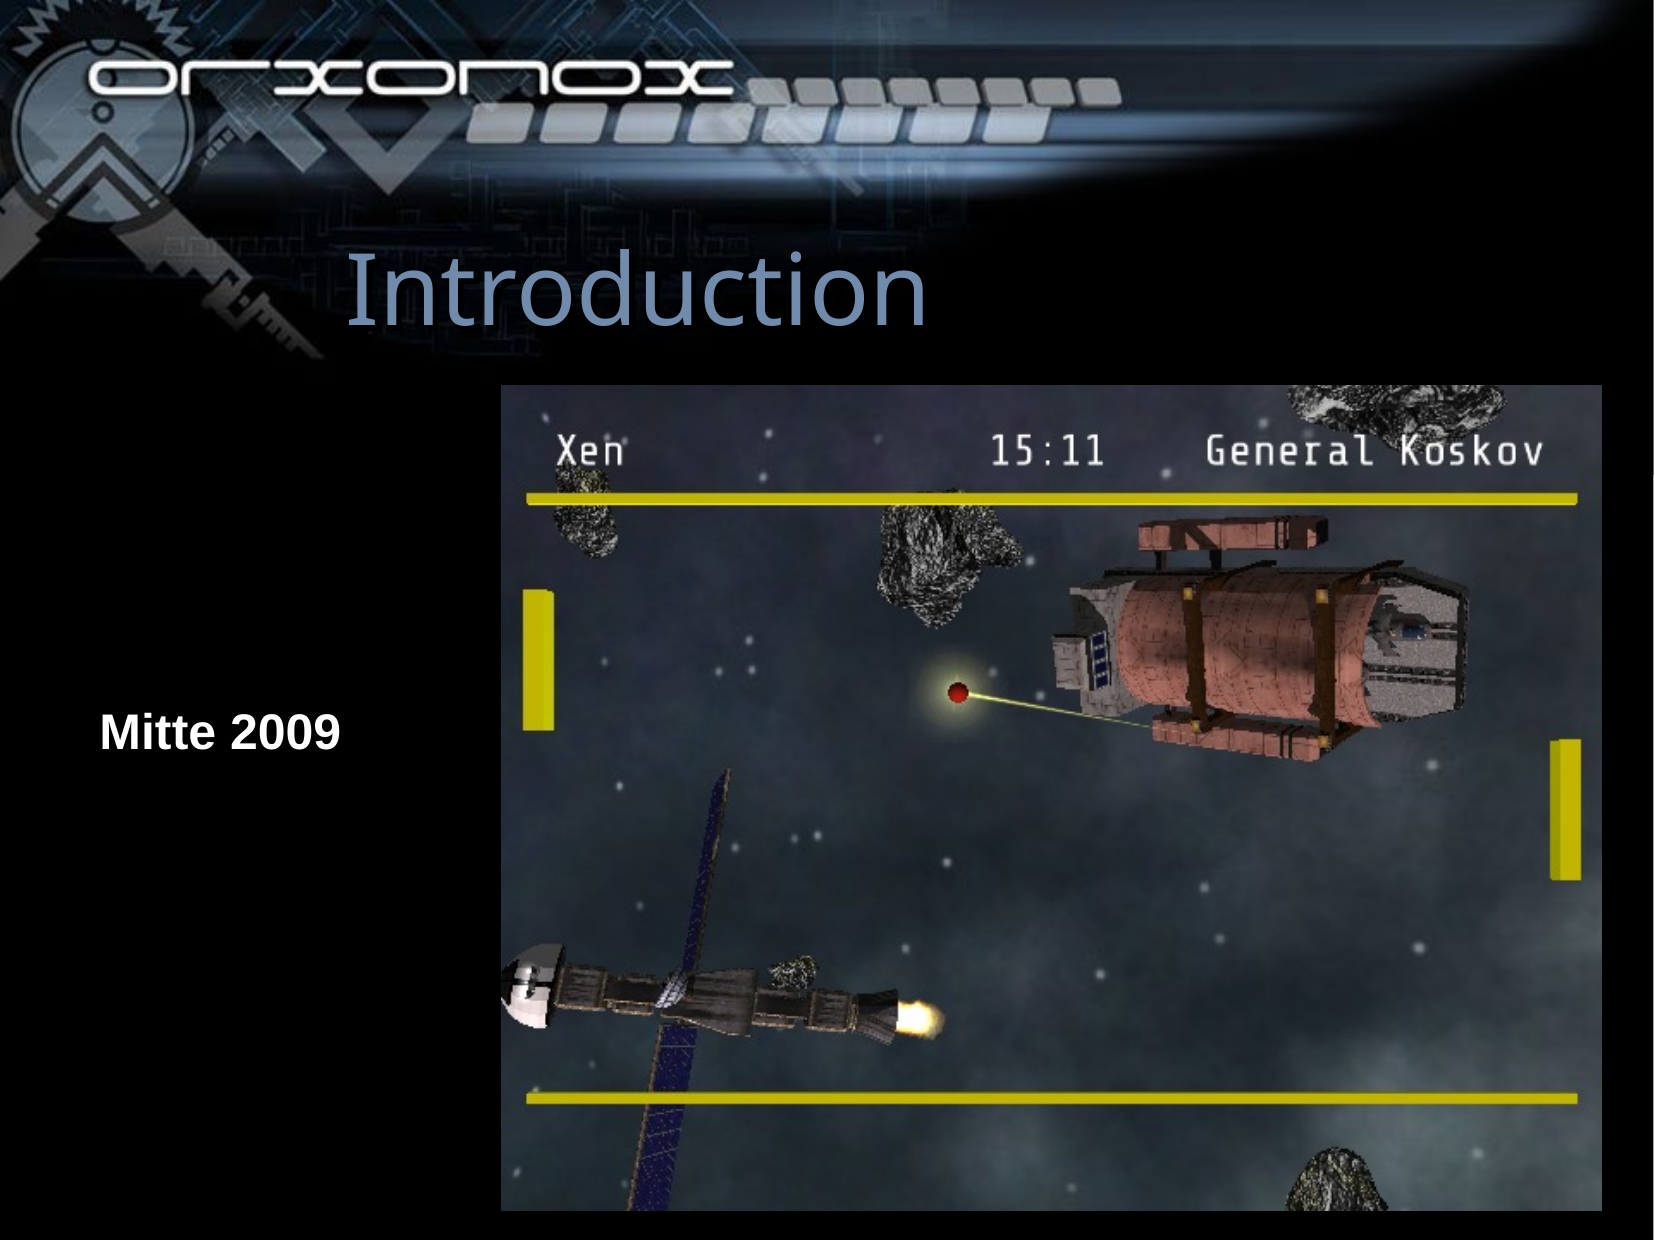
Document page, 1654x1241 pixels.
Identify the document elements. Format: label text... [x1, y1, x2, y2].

text_box Mitte 2009 [84, 697, 357, 768]
text_box Introduction [330, 211, 1418, 343]
picture [0, 0, 1654, 1211]
